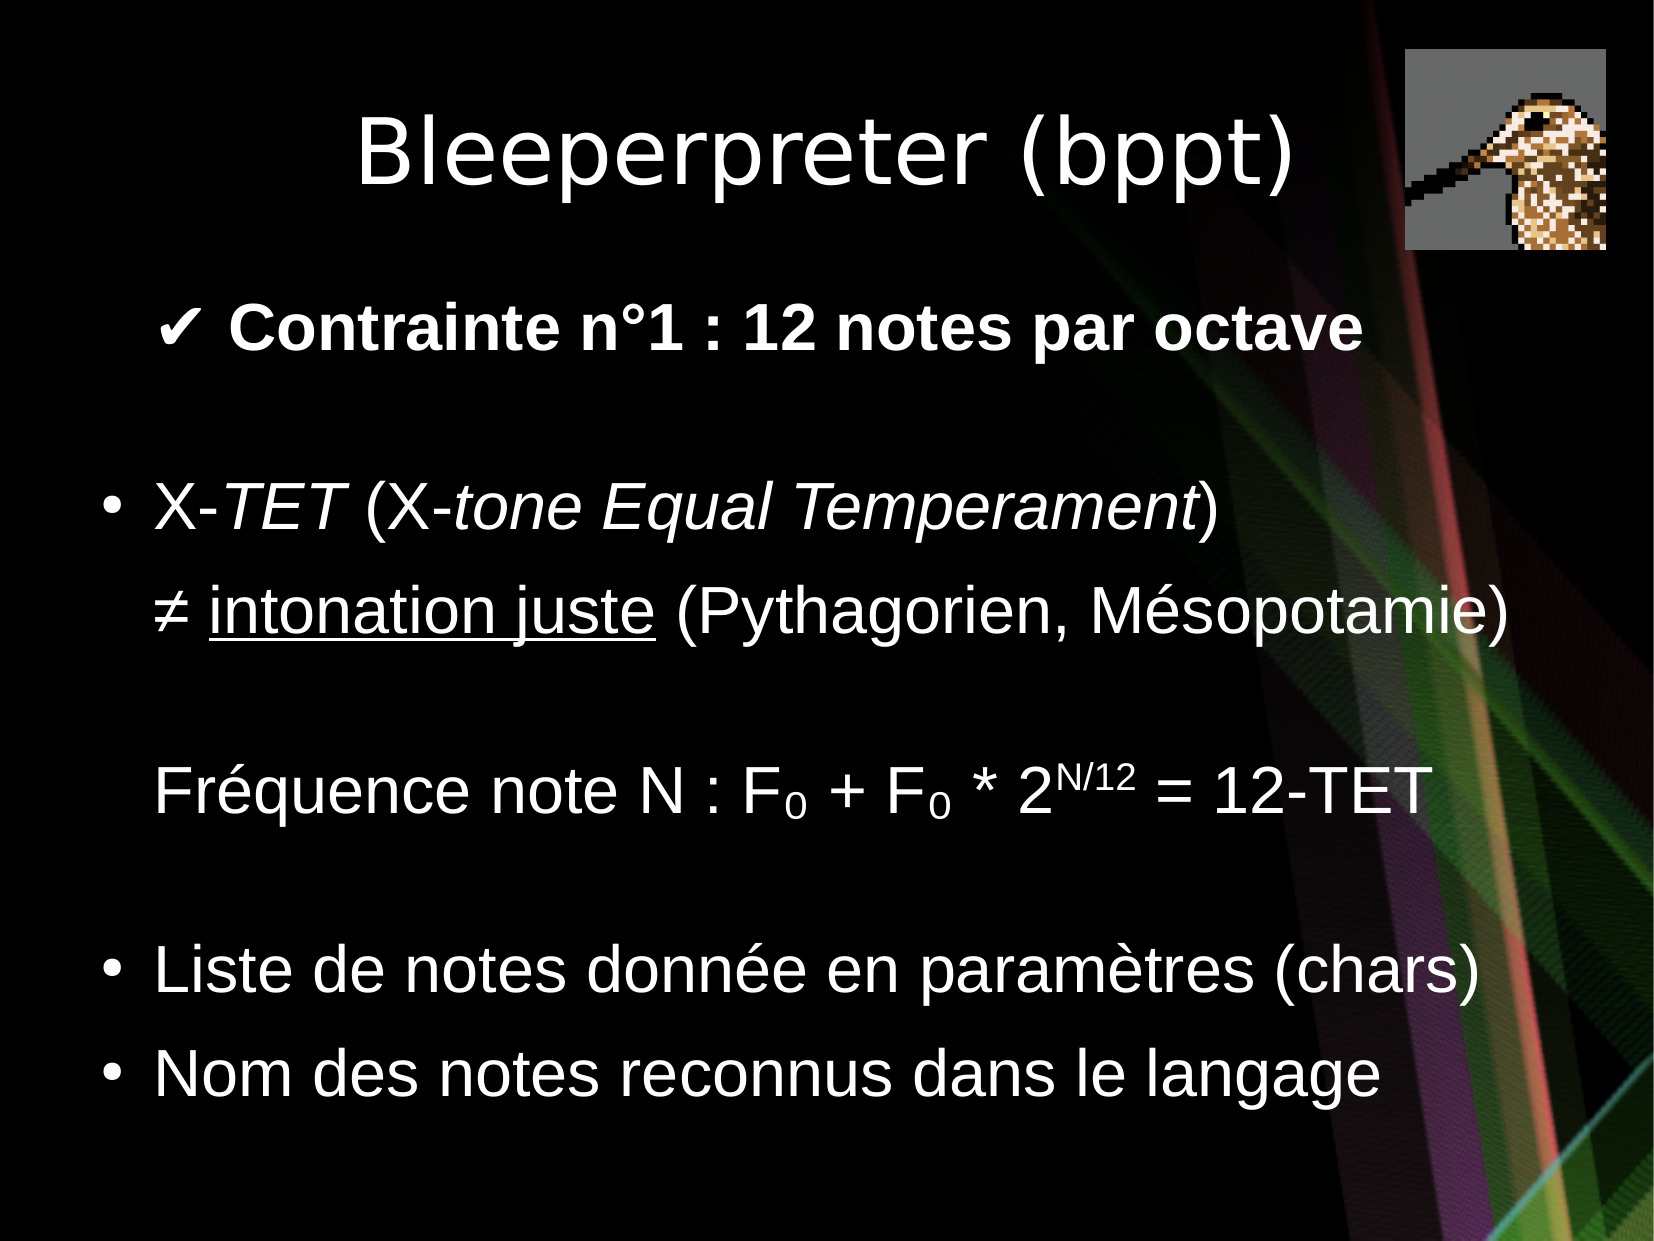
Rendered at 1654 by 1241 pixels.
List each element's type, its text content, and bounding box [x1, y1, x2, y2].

title Bleeperpreter (bppt) [82, 49, 1571, 257]
list ✔️ Contrainte n°1 : 12 notes par octave X-TET (X-tone Equal Temperament) ≠ intonation juste (Pythagorien, Mésopotamie) Fréquence note N : F₀ + F₀ * 2N/12 = 12-TET Liste de notes donnée en paramètres (chars) Nom des notes reconnus dans le langage [82, 290, 1571, 1182]
picture [0, 0, 1654, 1241]
